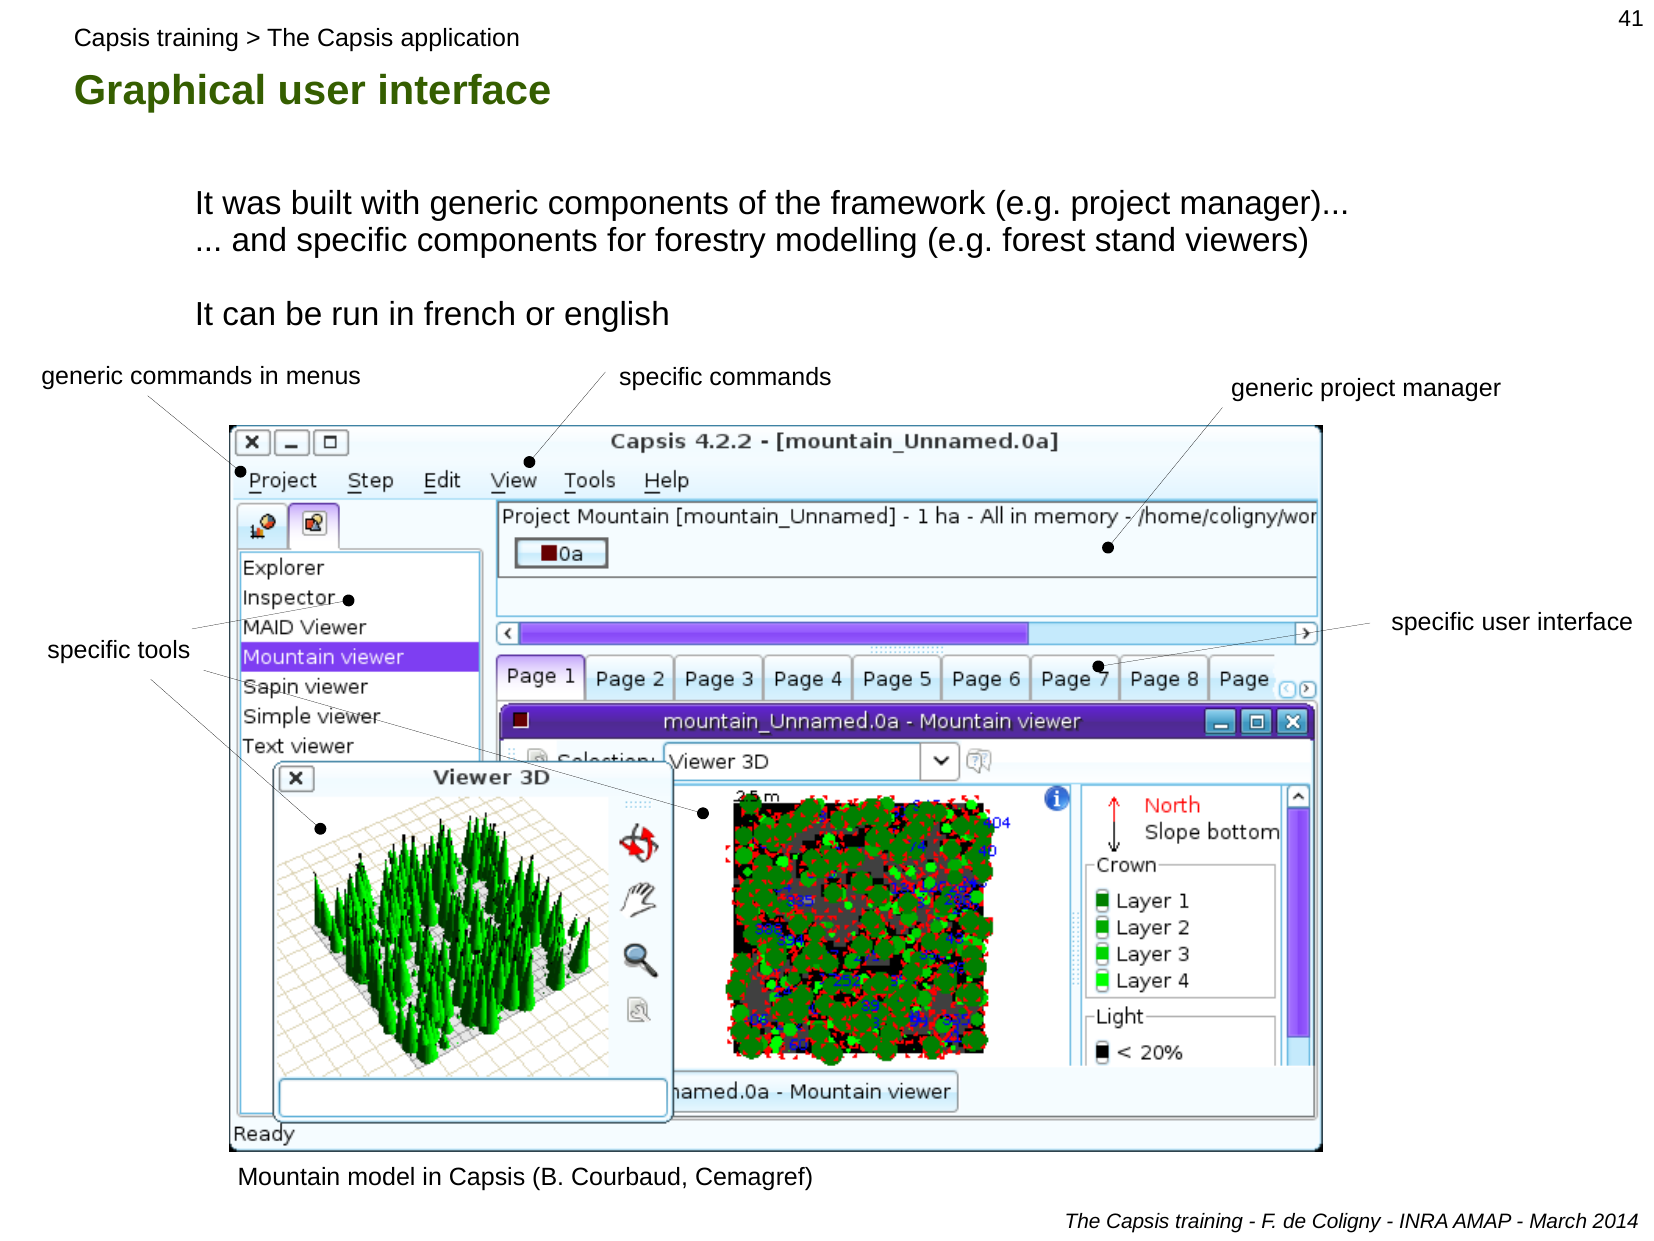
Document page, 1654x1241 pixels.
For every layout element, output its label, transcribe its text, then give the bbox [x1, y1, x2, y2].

text_box generic project manager [1216, 366, 1548, 410]
text_box It was built with generic components of the framework (e.g. project manager)... ... and specific components for forestry modelling (e.g. forest stand viewers) It can be run in french or english [180, 177, 1625, 342]
text_box Capsis training > The Capsis application [59, 16, 1004, 59]
picture [229, 425, 1323, 1152]
text_box specific tools [32, 628, 210, 672]
text_box Mountain model in Capsis (B. Courbaud, Cemagref) [222, 1155, 1334, 1199]
text_box The Capsis training - F. de Coligny - INRA AMAP - March 2014 [0, 1201, 1654, 1241]
text_box specific commands [604, 355, 894, 399]
text_box specific user interface [1376, 600, 1654, 644]
text_box generic commands in menus [26, 354, 429, 398]
text_box Graphical user interface [59, 59, 1642, 121]
